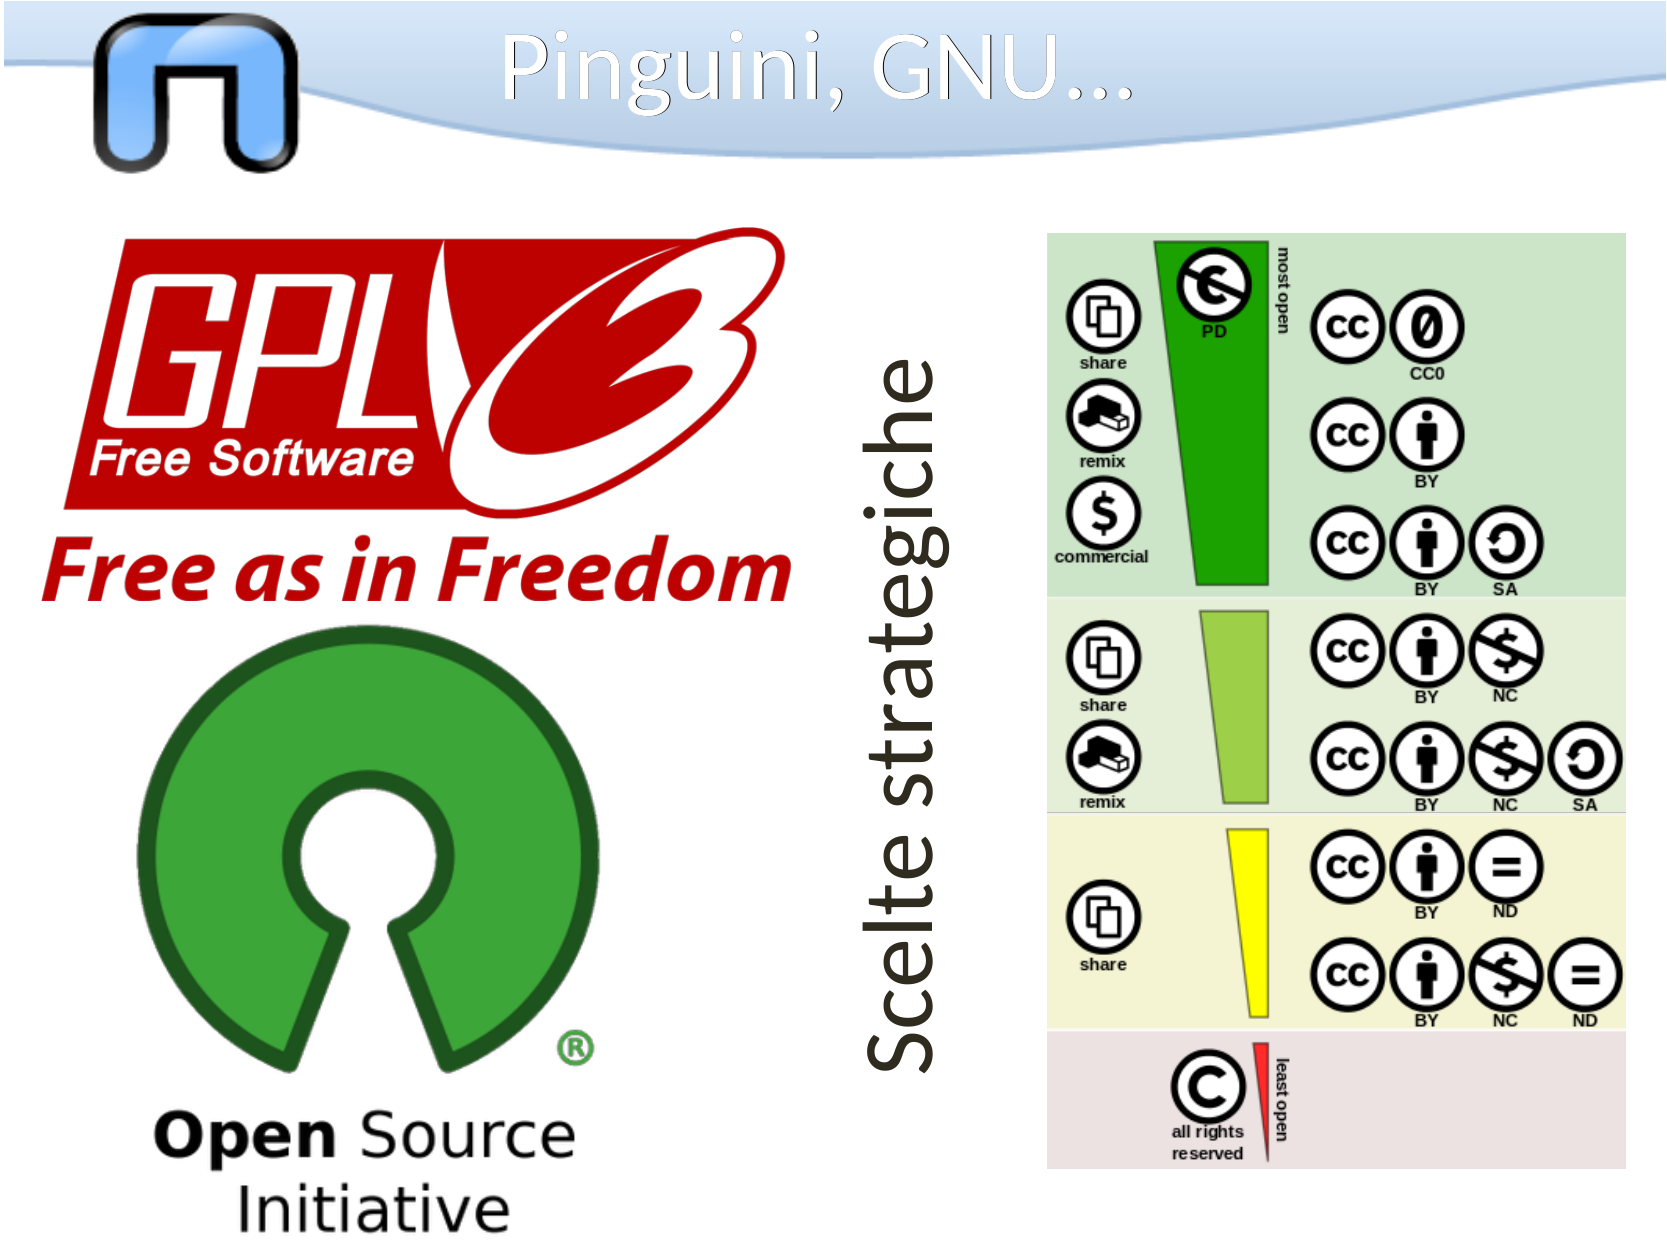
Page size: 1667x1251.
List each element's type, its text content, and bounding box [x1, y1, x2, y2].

text_box Pinguini, GNU... [483, 16, 1279, 166]
text_box Scelte strategiche [849, 331, 965, 1092]
picture [0, 0, 1667, 1251]
